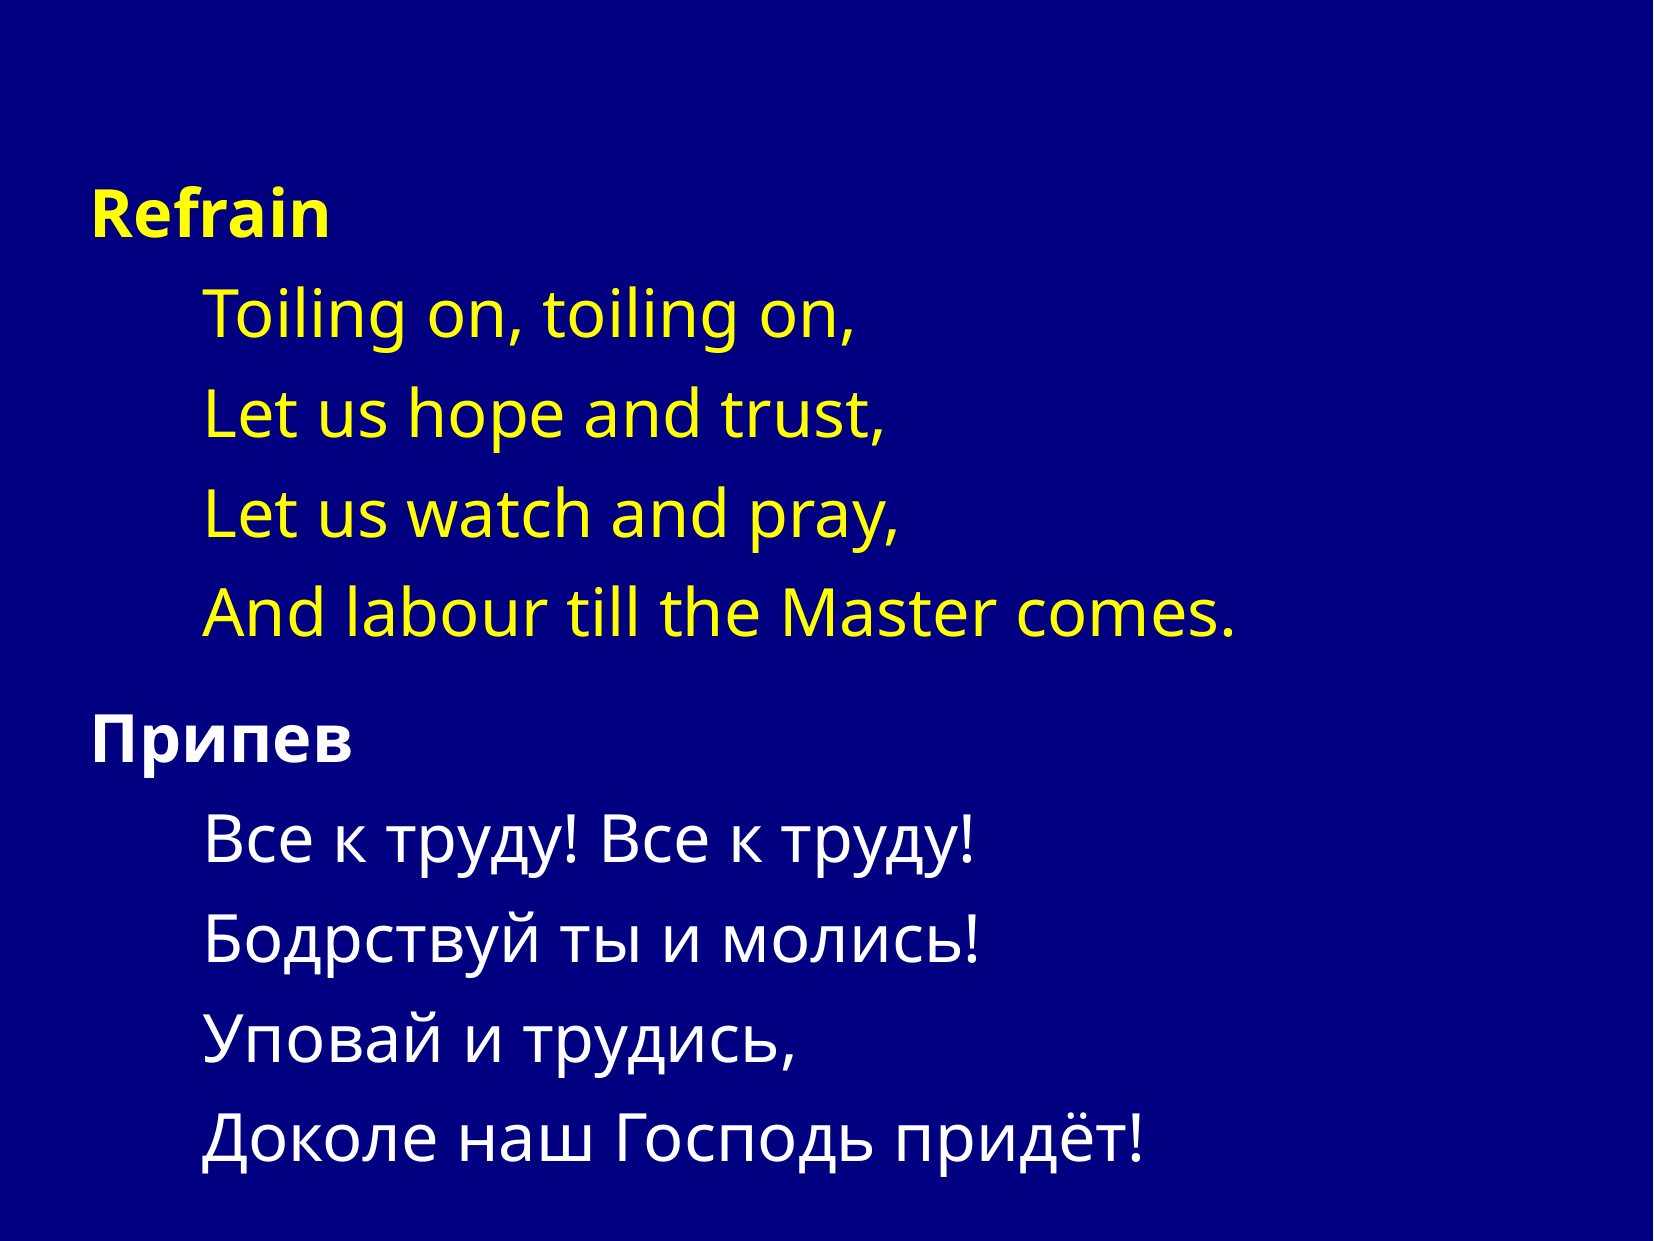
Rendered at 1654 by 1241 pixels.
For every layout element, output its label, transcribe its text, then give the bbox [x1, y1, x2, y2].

text_box Refrain Toiling on, toiling on, Let us hope and trust, Let us watch and pray, And labour till the Master comes. [75, 150, 1576, 638]
text_box Припев Все к труду! Все к труду! Бодрствуй ты и молись! Уповай и трудись, Доколе наш Господь придёт! [75, 675, 1576, 1163]
